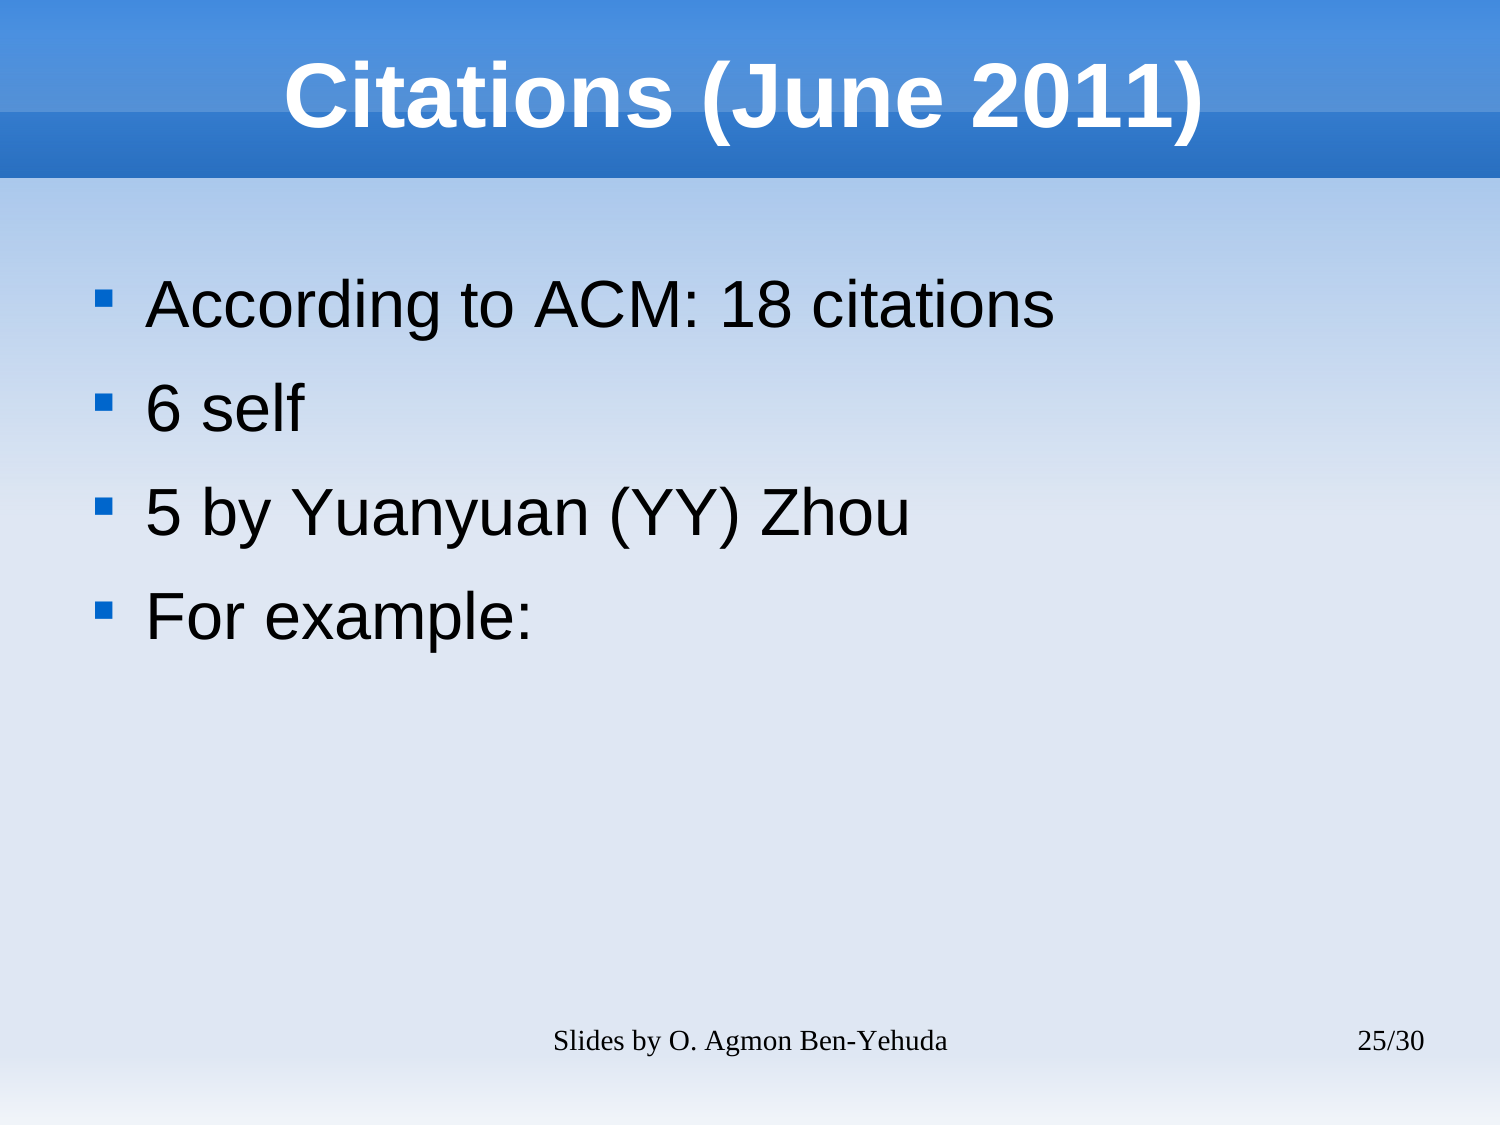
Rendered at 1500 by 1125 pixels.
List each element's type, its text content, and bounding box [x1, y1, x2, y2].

list According to ACM: 18 citations 6 self 5 by Yuanyuan (YY) Zhou For example: [75, 263, 1426, 991]
title Citations (June 2011) [69, 7, 1420, 181]
picture [0, 0, 1500, 1125]
